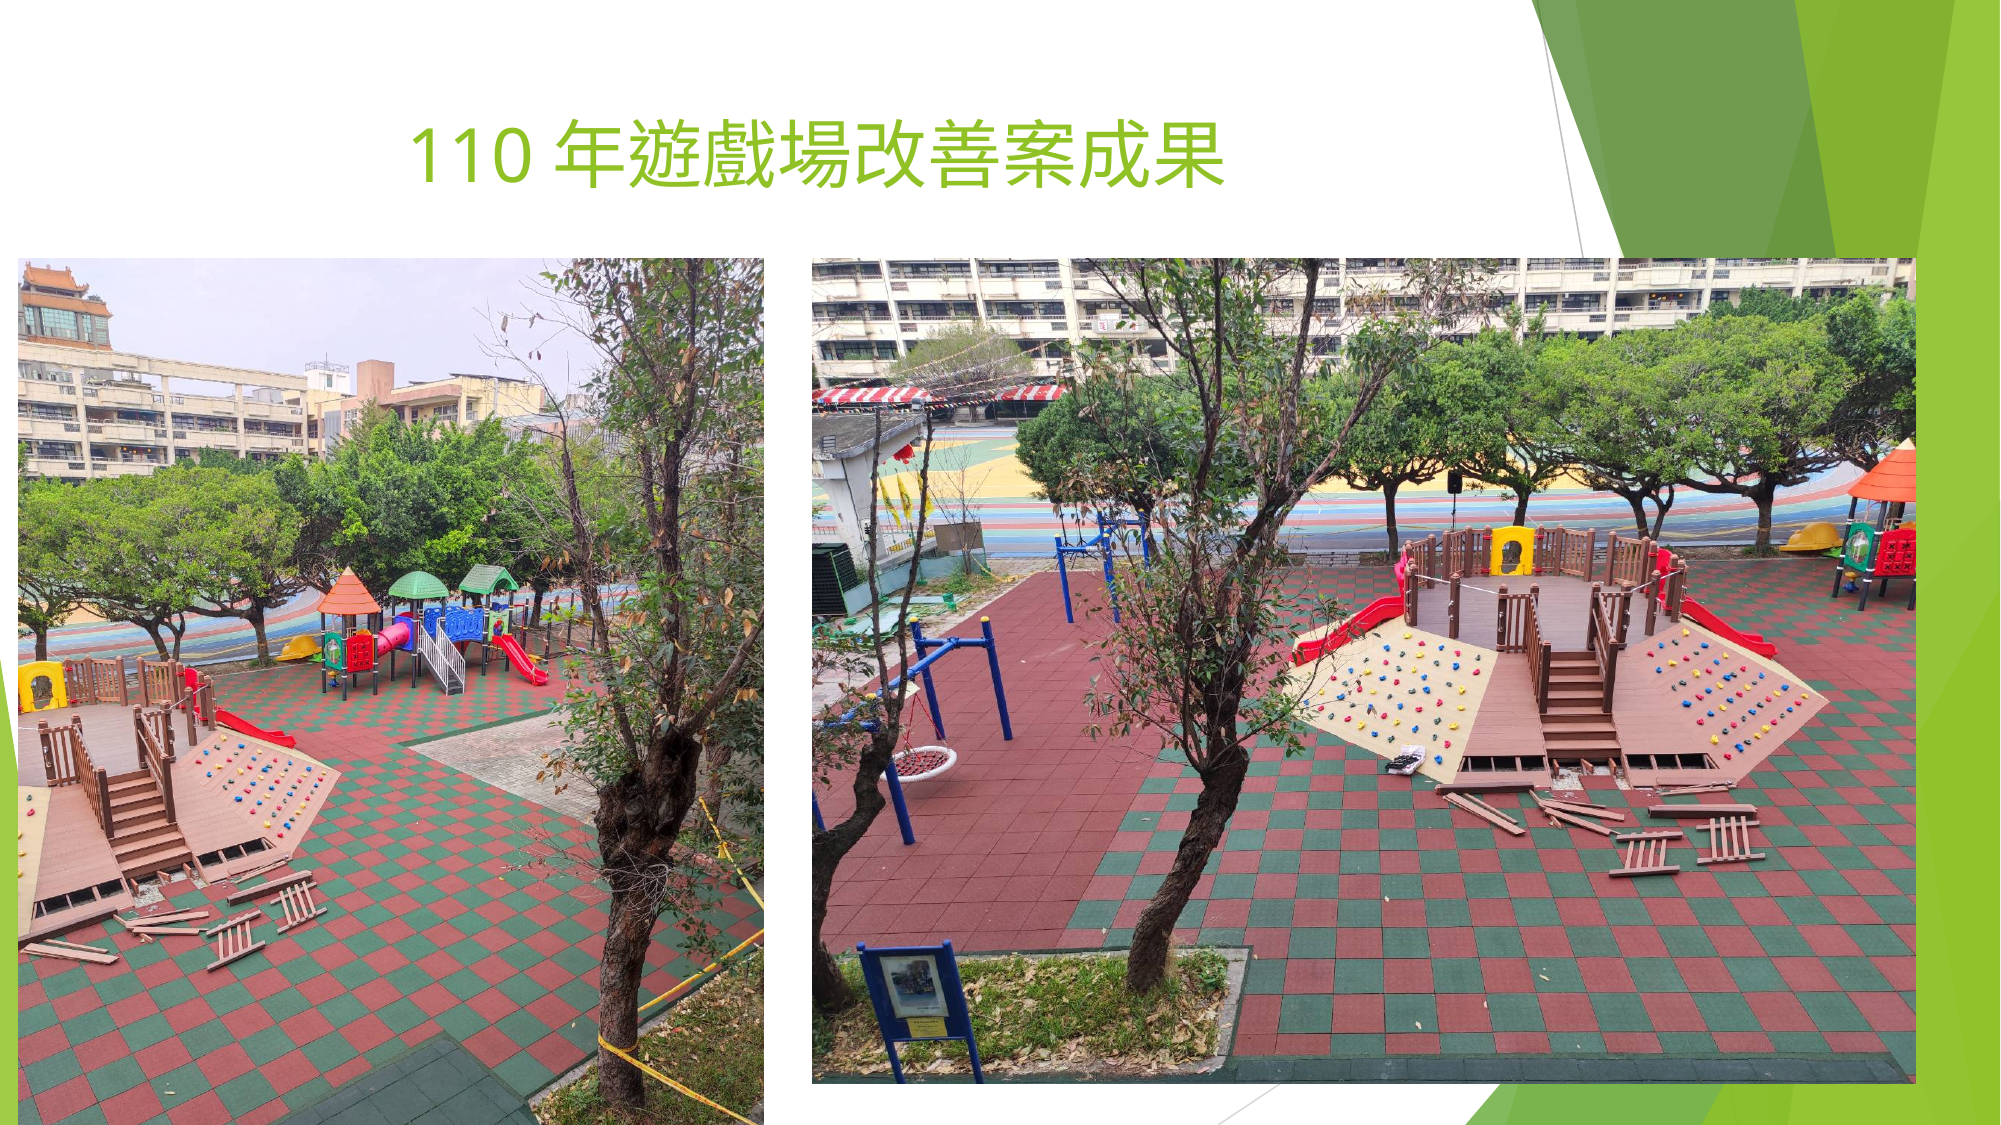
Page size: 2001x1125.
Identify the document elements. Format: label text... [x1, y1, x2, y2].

picture [812, 258, 1916, 1084]
title 110年遊戲場改善案成果 [391, 99, 1802, 317]
picture [18, 258, 764, 1125]
